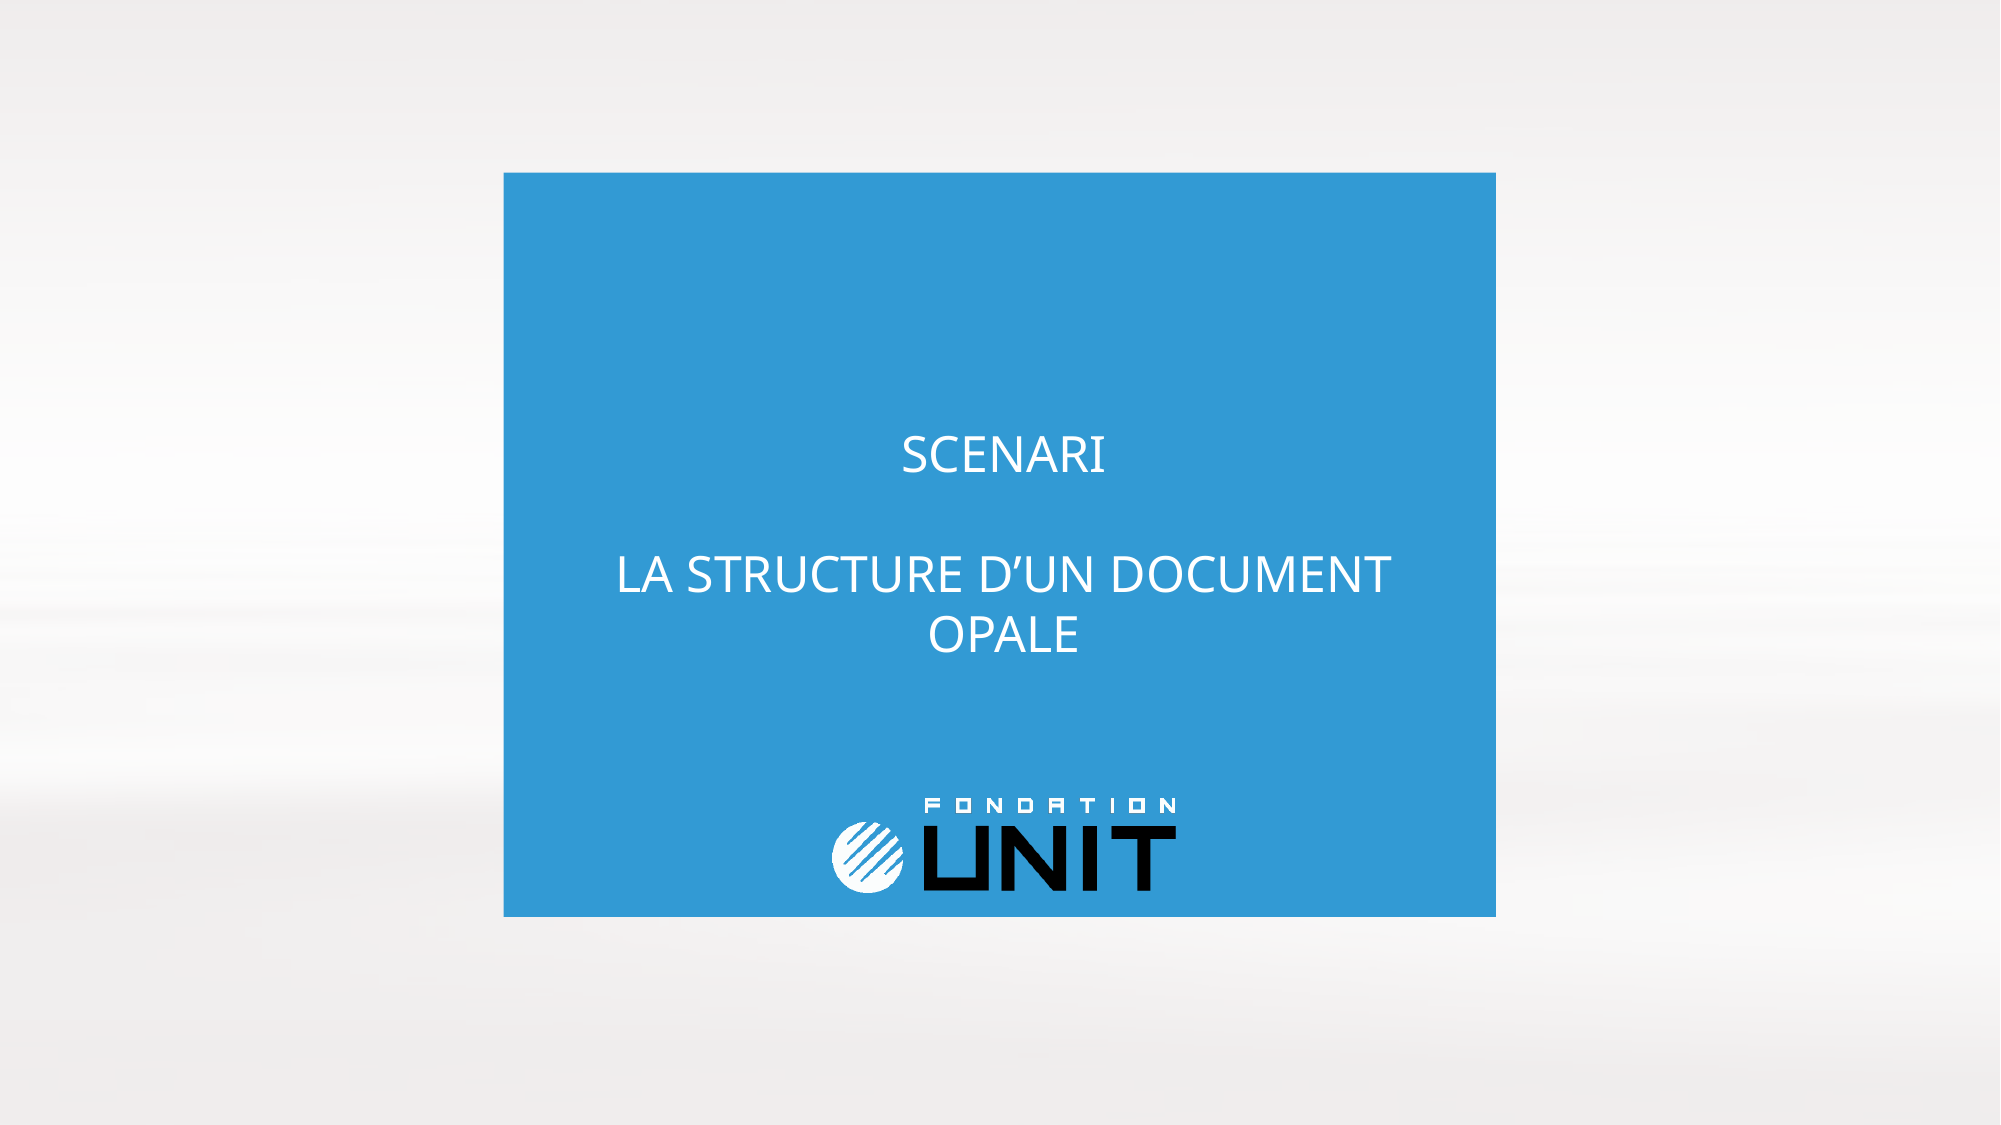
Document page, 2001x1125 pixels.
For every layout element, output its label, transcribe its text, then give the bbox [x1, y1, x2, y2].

picture [832, 798, 1176, 893]
title Scenari La structure d’un document Opale [574, 456, 1433, 629]
